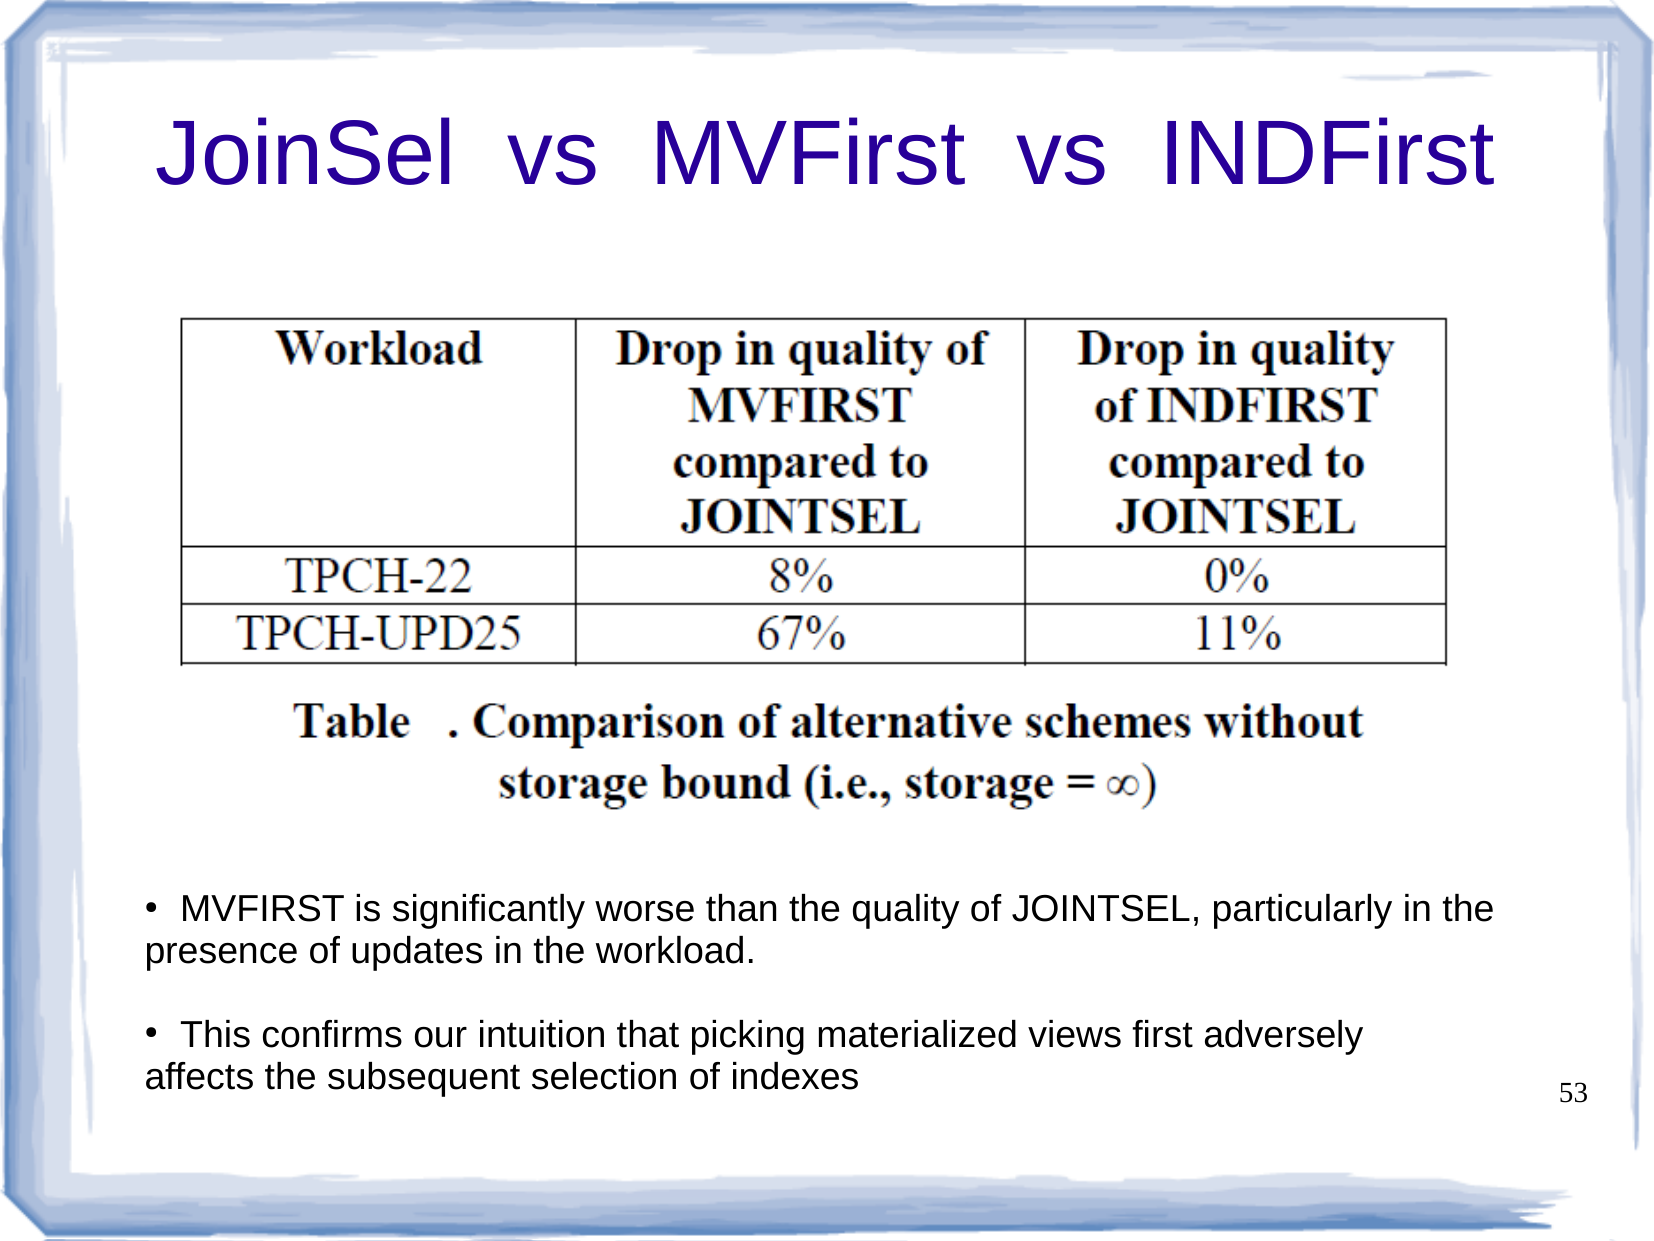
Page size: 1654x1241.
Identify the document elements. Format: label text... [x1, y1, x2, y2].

picture [0, 0, 1654, 1241]
text_box MVFIRST is significantly worse than the quality of JOINTSEL, particularly in the presence of updates in the workload. This confirms our intuition that picking materialized views first adversely affects the subsequent selection of indexes [129, 879, 1512, 1147]
title JoinSel vs MVFirst vs INDFirst [82, 49, 1571, 257]
